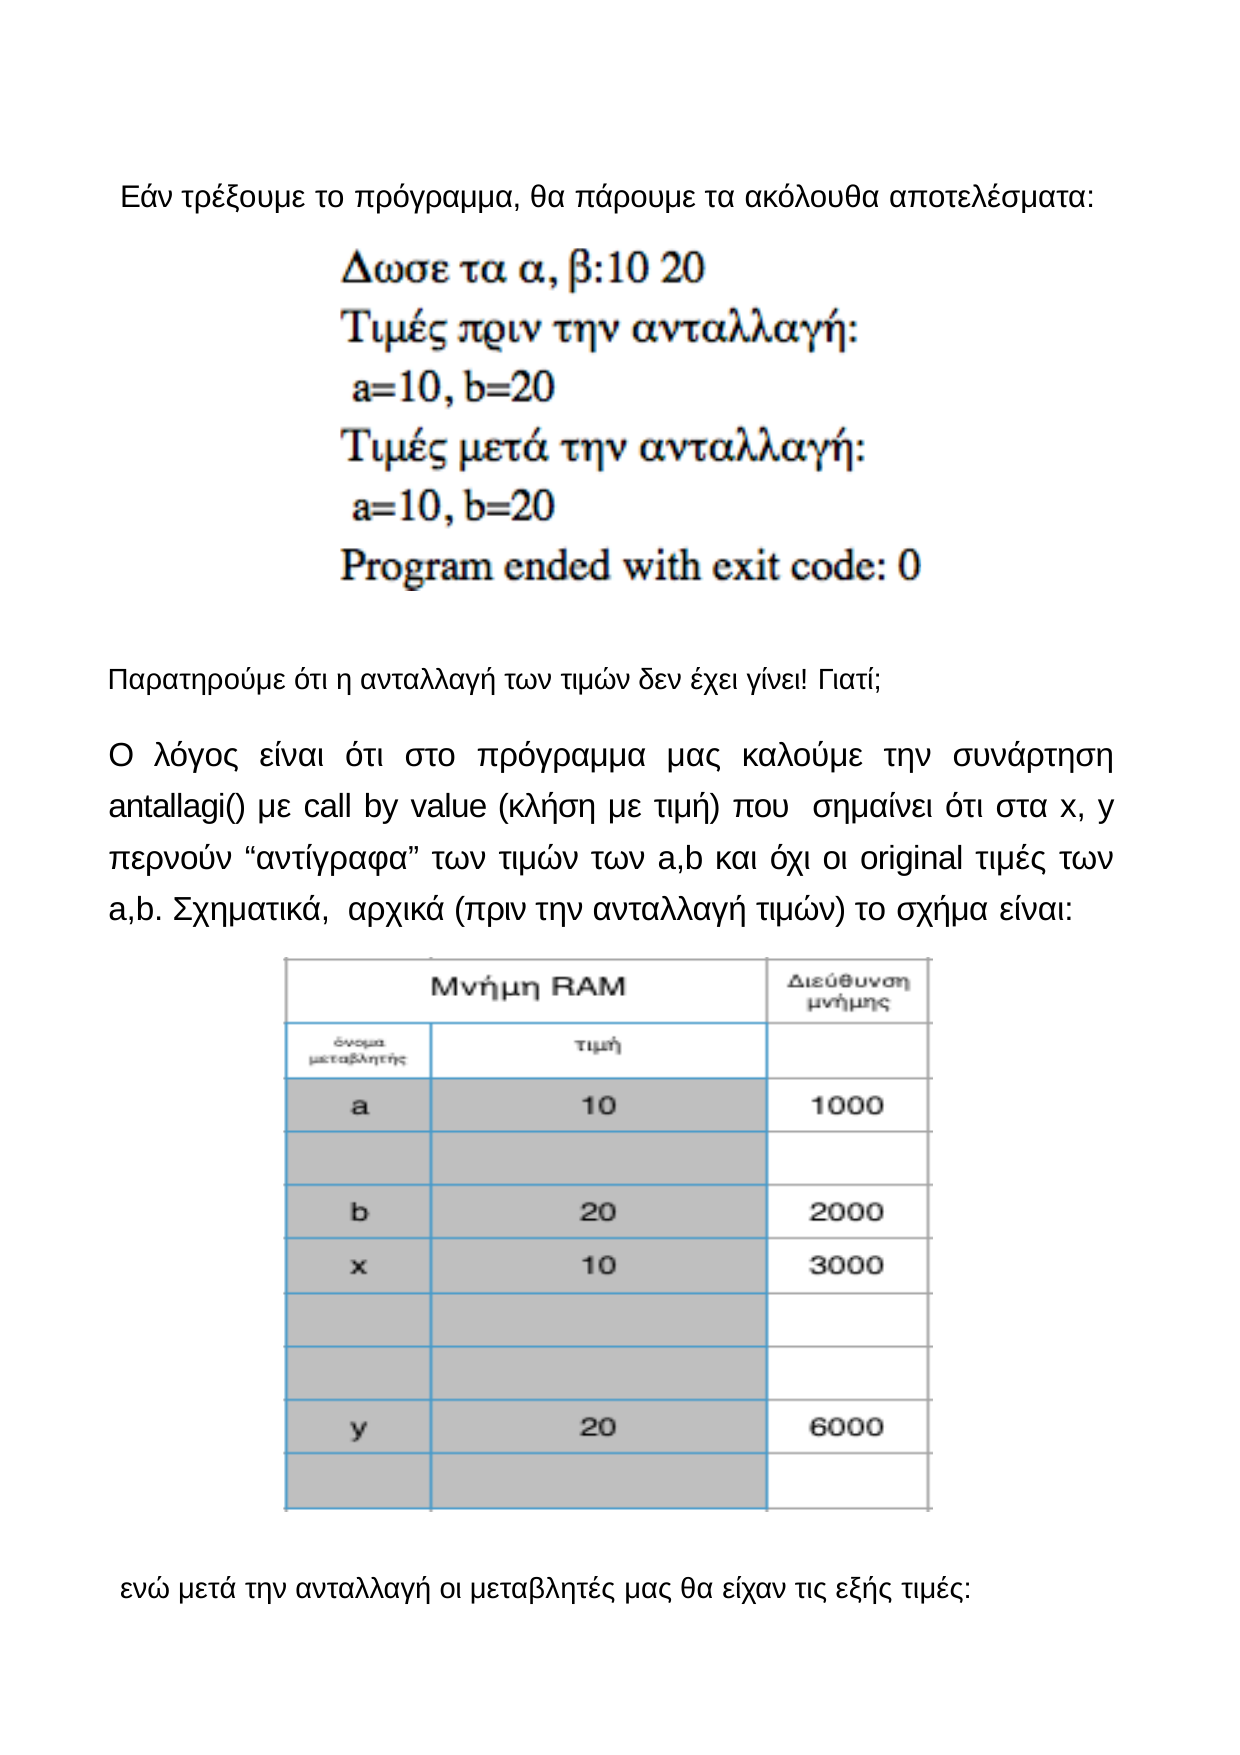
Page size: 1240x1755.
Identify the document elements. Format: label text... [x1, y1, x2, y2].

text_box [283, 957, 933, 1512]
text_box Ο λόγος είναι ότι στο πρόγραμμα μας καλούμε την συνάρτηση antallagi() με call by value (κλήση με τιμή) που σημαίνει ότι στα x, y περνούν “αντίγραφα” των τιμών των a,b και όχι οι original τιμές των a,b. Σχηματικά, αρχικά (πριν την ανταλλαγή τιμών) το σχήμα είναι: [106, 720, 1114, 928]
text_box ενώ μετά την ανταλλαγή οι μεταβλητές μας θα είχαν τις εξής τιμές: [118, 1567, 1146, 1605]
text_box Παρατηρούμε ότι η ανταλλαγή των τιμών δεν έχει γίνει! Γιατί; [105, 657, 1099, 696]
text_box [339, 248, 922, 591]
text_box Εάν τρέξουμε το πρόγραμμα, θα πάρουμε τα ακόλουθα αποτελέσματα: [118, 173, 1205, 214]
